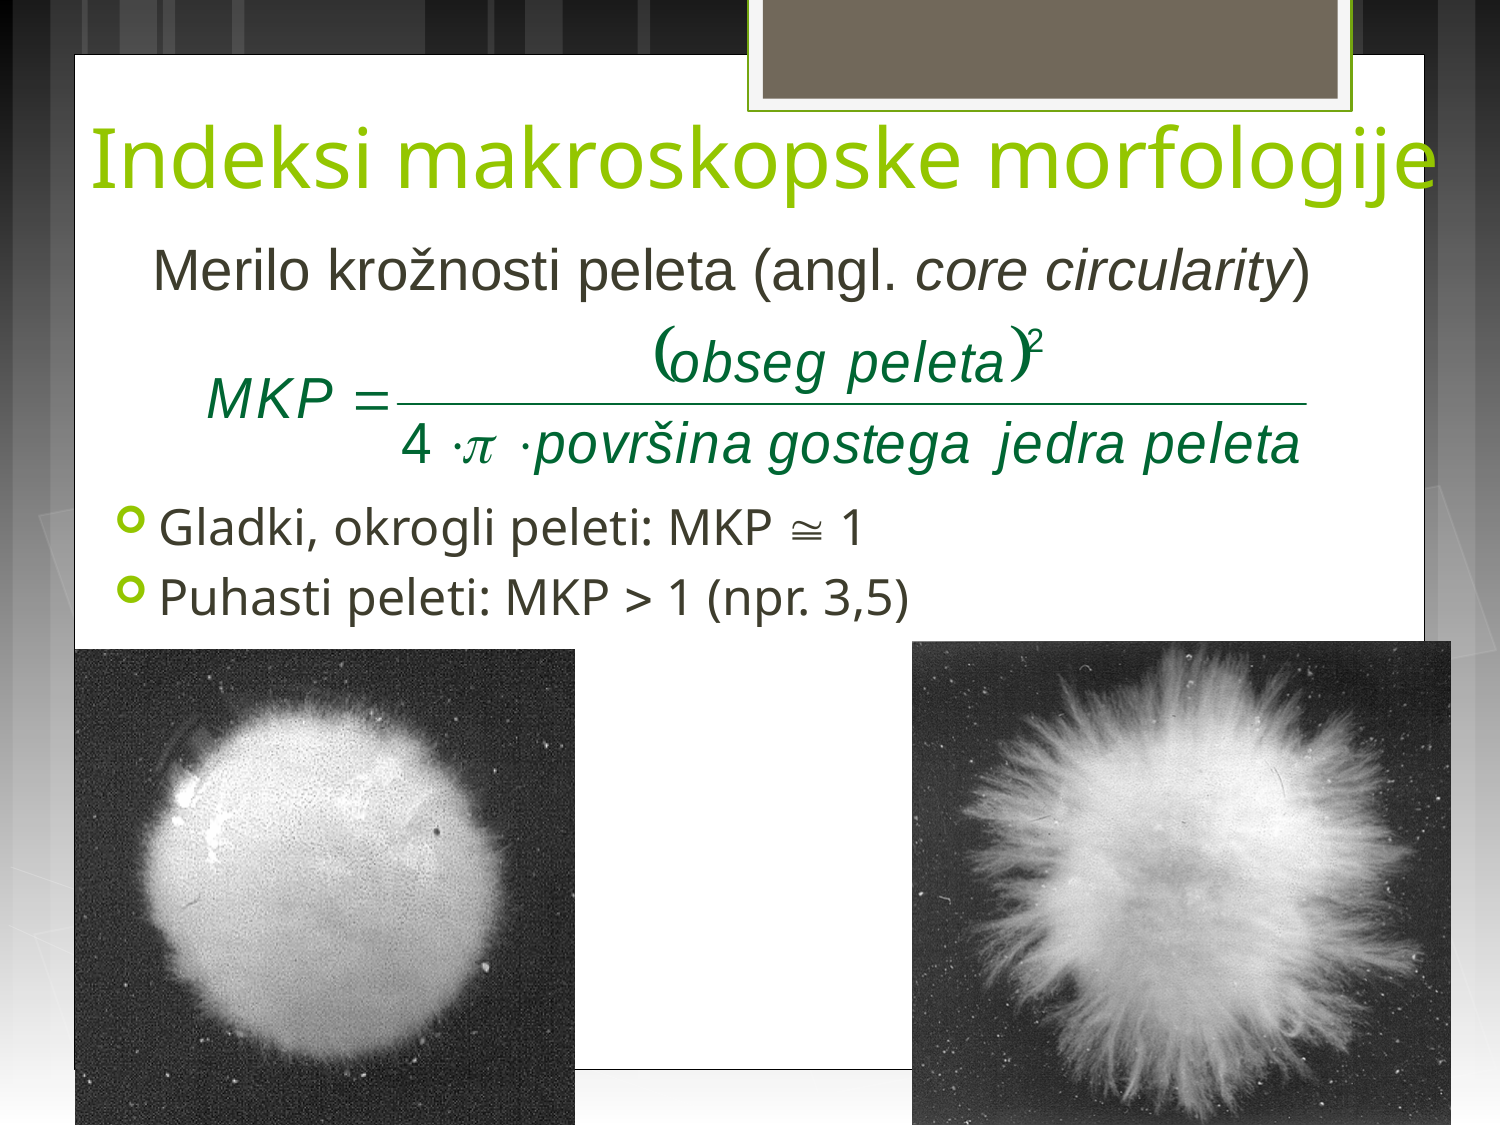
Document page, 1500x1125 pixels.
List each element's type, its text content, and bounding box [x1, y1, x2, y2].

picture [181, 312, 1315, 488]
text_box Merilo krožnosti peleta (angl. core circularity) [137, 224, 1363, 310]
picture [75, 649, 575, 1125]
title Indeksi makroskopske morfologije [75, 62, 1500, 213]
list Gladki, okrogli peleti: MKP  1 Puhasti peleti: MKP  1 (npr. 3,5) [87, 487, 1413, 638]
picture [912, 641, 1451, 1125]
chart [183, 312, 1317, 489]
